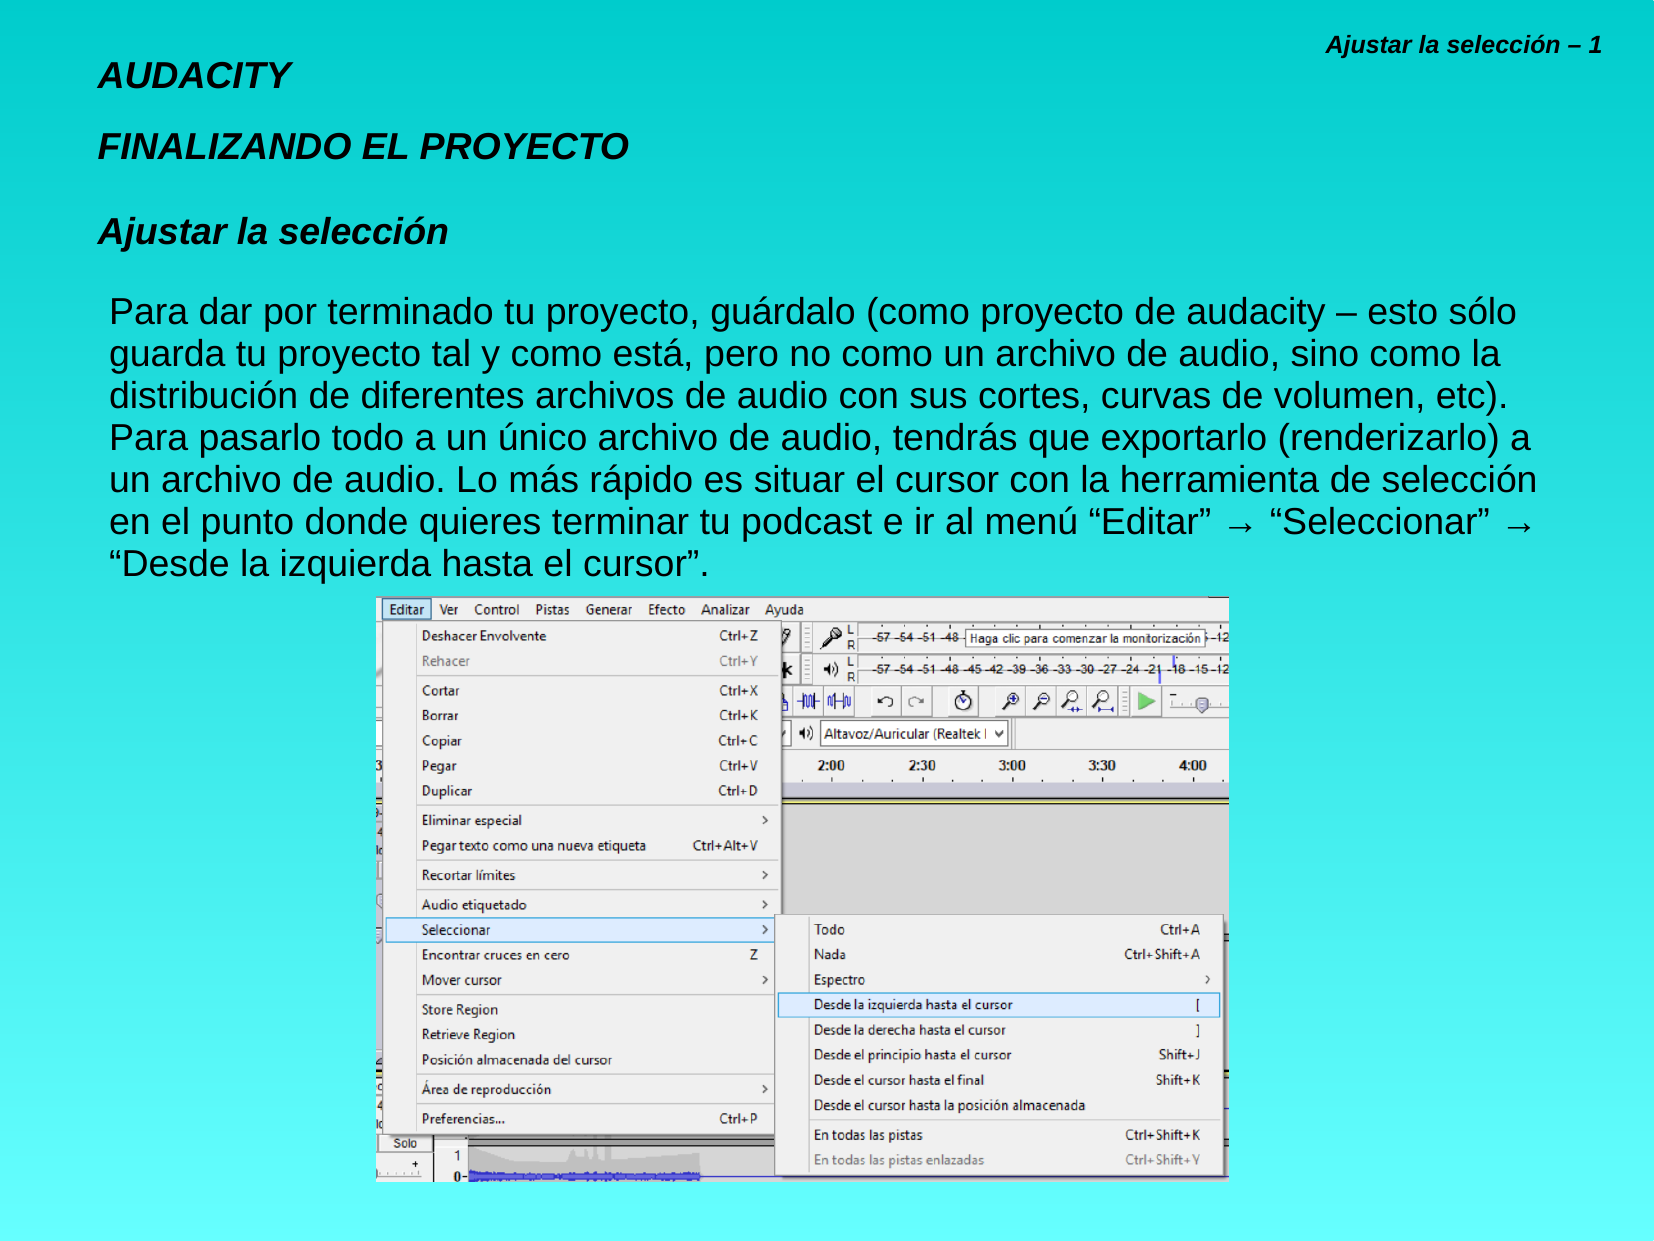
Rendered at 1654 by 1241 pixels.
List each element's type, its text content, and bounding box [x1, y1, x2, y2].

text_box Para dar por terminado tu proyecto, guárdalo (como proyecto de audacity – esto sólo guarda tu proyecto tal y como está, pero no como un archivo de audio, sino como la distribución de diferentes archivos de audio con sus cortes, curvas de volumen, etc). Para pasarlo todo a un único archivo de audio, tendrás que exportarlo (renderizarlo) a un archivo de audio. Lo más rápido es situar el cursor con la herramienta de selección en el punto donde quieres terminar tu podcast e ir al menú “Editar” → “Seleccionar” → “Desde la izquierda hasta el cursor”. [94, 283, 1595, 589]
picture [376, 596, 1229, 1182]
text_box Ajustar la selección – 1 [992, 23, 1619, 67]
text_box Ajustar la selección [82, 203, 465, 260]
text_box FINALIZANDO EL PROYECTO [82, 118, 792, 189]
text_box AUDACITY [82, 47, 674, 104]
